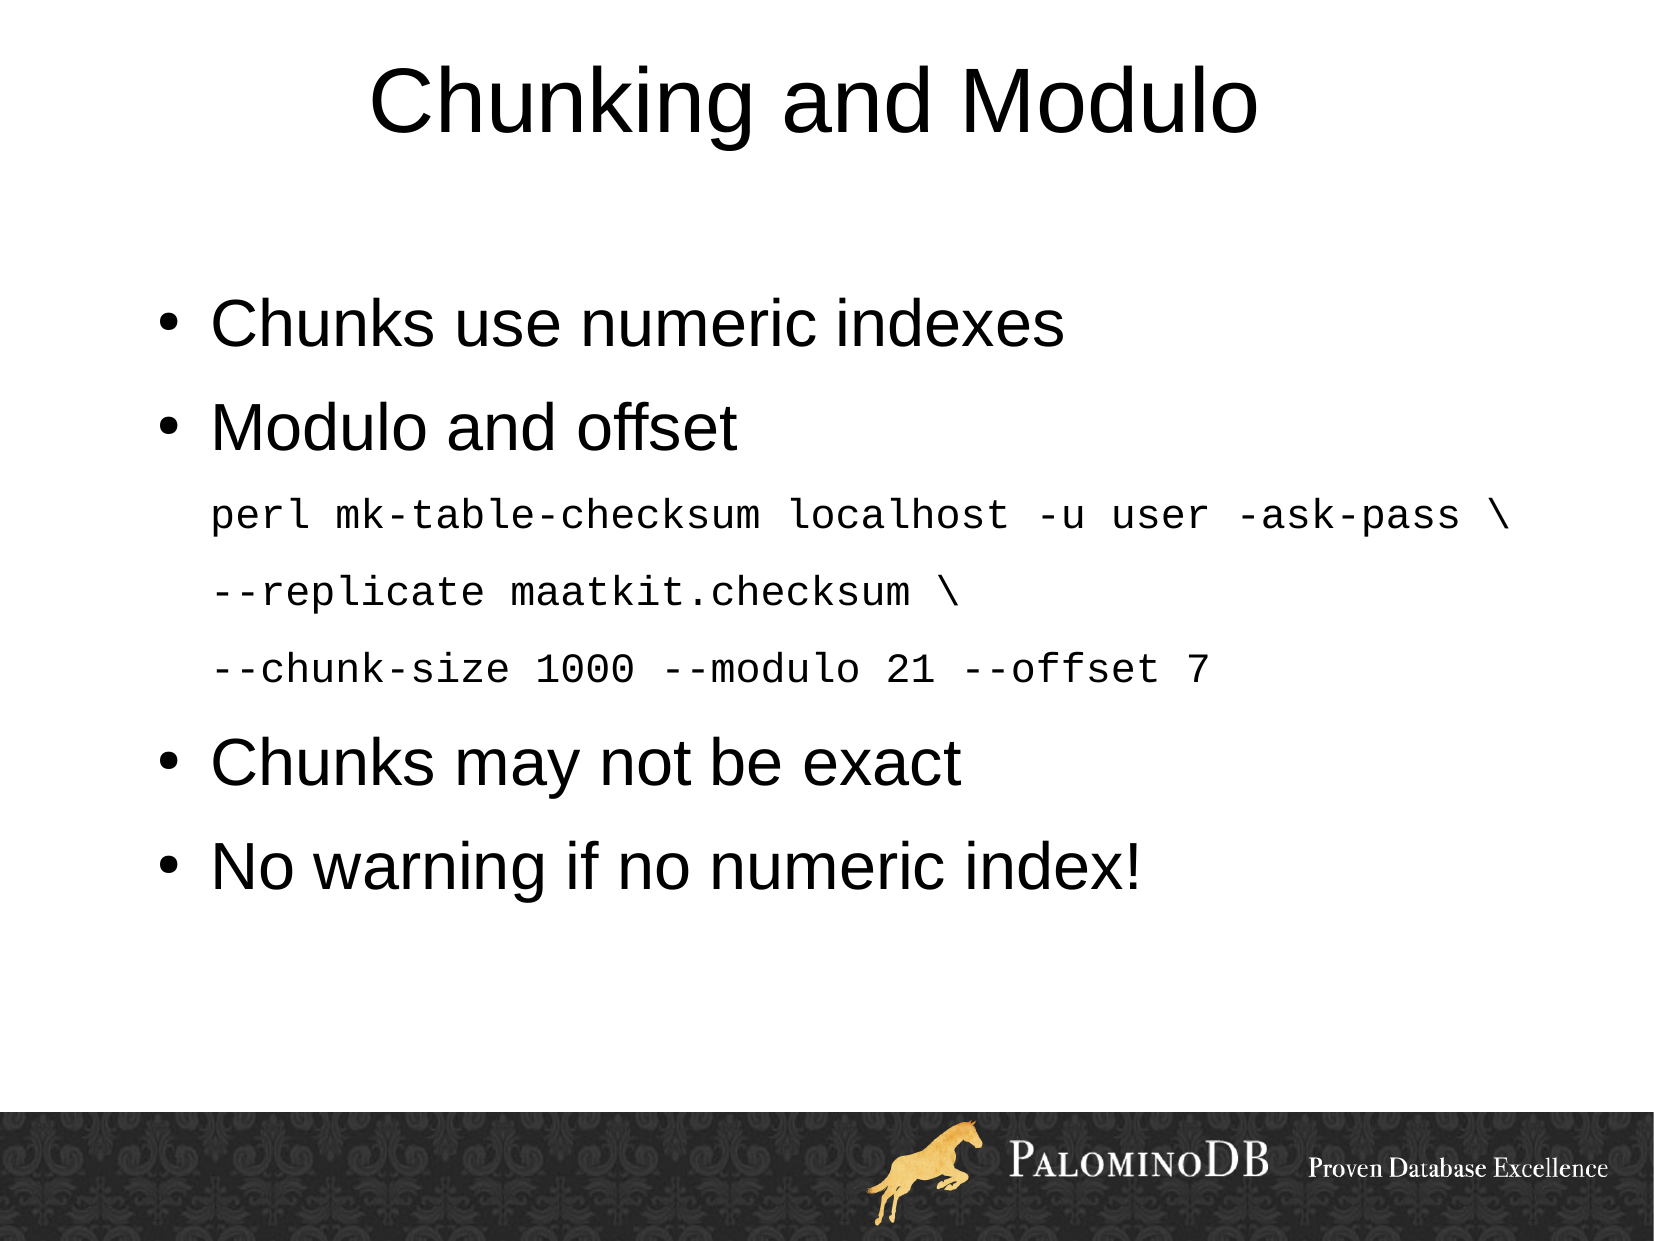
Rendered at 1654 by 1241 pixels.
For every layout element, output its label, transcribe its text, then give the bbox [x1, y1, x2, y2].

title Chunking and Modulo [80, 32, 1551, 171]
list Chunks use numeric indexes Modulo and offset perl mk-table-checksum localhost -u user -ask-pass \ --replicate maatkit.checksum \ --chunk-size 1000 --modulo 21 --offset 7 Chunks may not be exact No warning if no numeric index! [121, 285, 1576, 1068]
picture [0, 1109, 1654, 1241]
